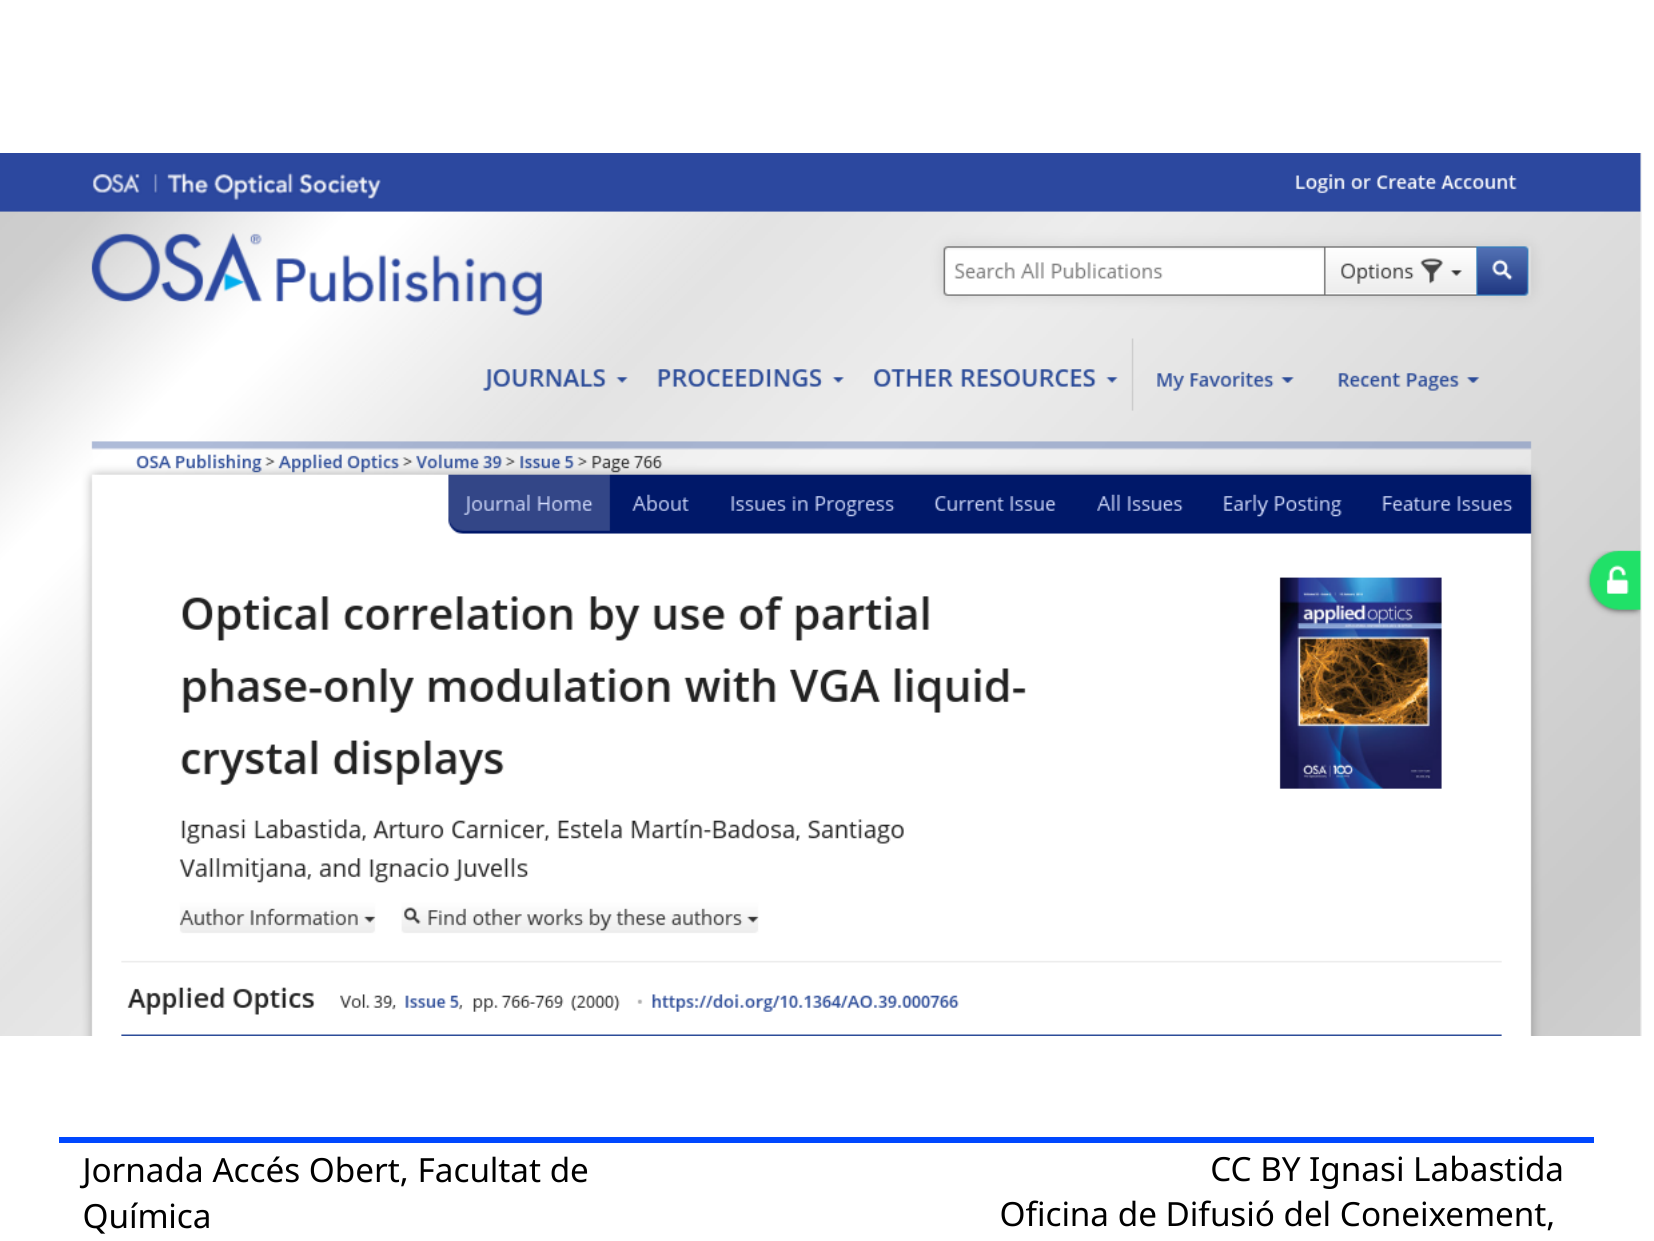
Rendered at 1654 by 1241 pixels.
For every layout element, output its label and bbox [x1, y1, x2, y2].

picture [0, 153, 1642, 1036]
